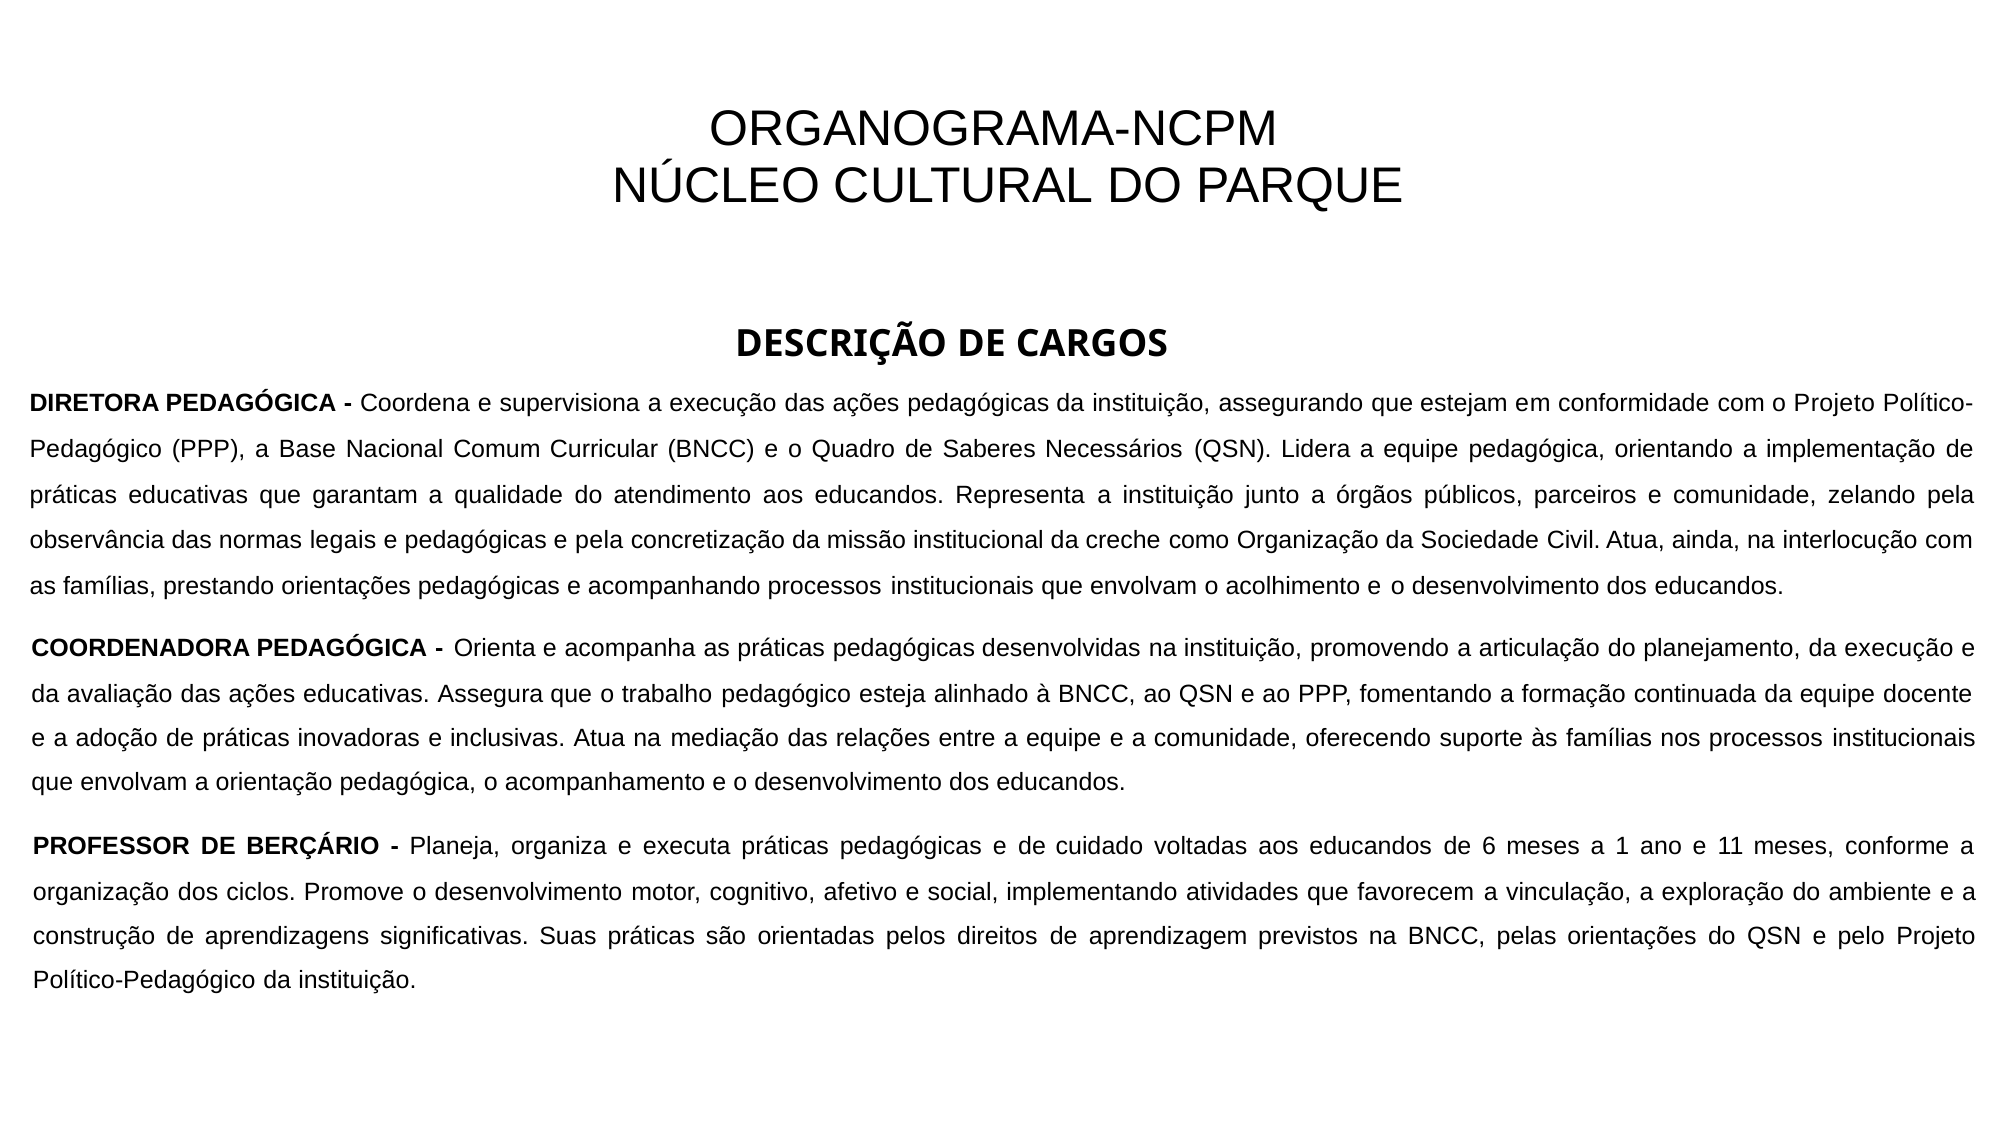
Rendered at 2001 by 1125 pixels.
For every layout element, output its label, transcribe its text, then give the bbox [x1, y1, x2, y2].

text_box DESCRIÇÃO DE CARGOS [735, 318, 1266, 365]
text_box DIRETORA PEDAGÓGICA - Coordena e supervisiona a execução das ações pedagógicas da instituição, assegurando que estejam em conformidade com o Projeto Político- Pedagógico (PPP), a Base Nacional Comum Curricular (BNCC) e o Quadro de Saberes Necessários (QSN). Lidera a equipe pedagógica, orientando a implementação de práticas educativas que garantam a qualidade do atendimento aos educandos. Representa a instituição junto a órgãos públicos, parceiros e comunidade, zelando pela observância das normas legais e pedagógicas e pela concretização da missão institucional da creche como Organização da Sociedade Civil. Atua, ainda, na interlocução com as famílias, prestando orientações pedagógicas e acompanhando processos institucionais que envolvam o acolhimento e o desenvolvimento dos educandos. [29, 388, 1994, 600]
text_box PROFESSOR DE BERÇÁRIO - Planeja, organiza e executa práticas pedagógicas e de cuidado voltadas aos educandos de 6 meses a 1 ano e 11 meses, conforme a organização dos ciclos. Promove o desenvolvimento motor, cognitivo, afetivo e social, implementando atividades que favorecem a vinculação, a exploração do ambiente e a construção de aprendizagens significativas. Suas práticas são orientadas pelos direitos de aprendizagem previstos na BNCC, pelas orientações do QSN e pelo Projeto Político-Pedagógico da instituição. [33, 831, 1994, 994]
text_box COORDENADORA PEDAGÓGICA - Orienta e acompanha as práticas pedagógicas desenvolvidas na instituição, promovendo a articulação do planejamento, da execução e da avaliação das ações educativas. Assegura que o trabalho pedagógico esteja alinhado à BNCC, ao QSN e ao PPP, fomentando a formação continuada da equipe docente e a adoção de práticas inovadoras e inclusivas. Atua na mediação das relações entre a equipe e a comunidade, oferecendo suporte às famílias nos processos institucionais que envolvam a orientação pedagógica, o acompanhamento e o desenvolvimento dos educandos. [31, 633, 1994, 796]
text_box ORGANOGRAMA-NCPM NÚCLEO CULTURAL DO PARQUE [612, 99, 1437, 213]
